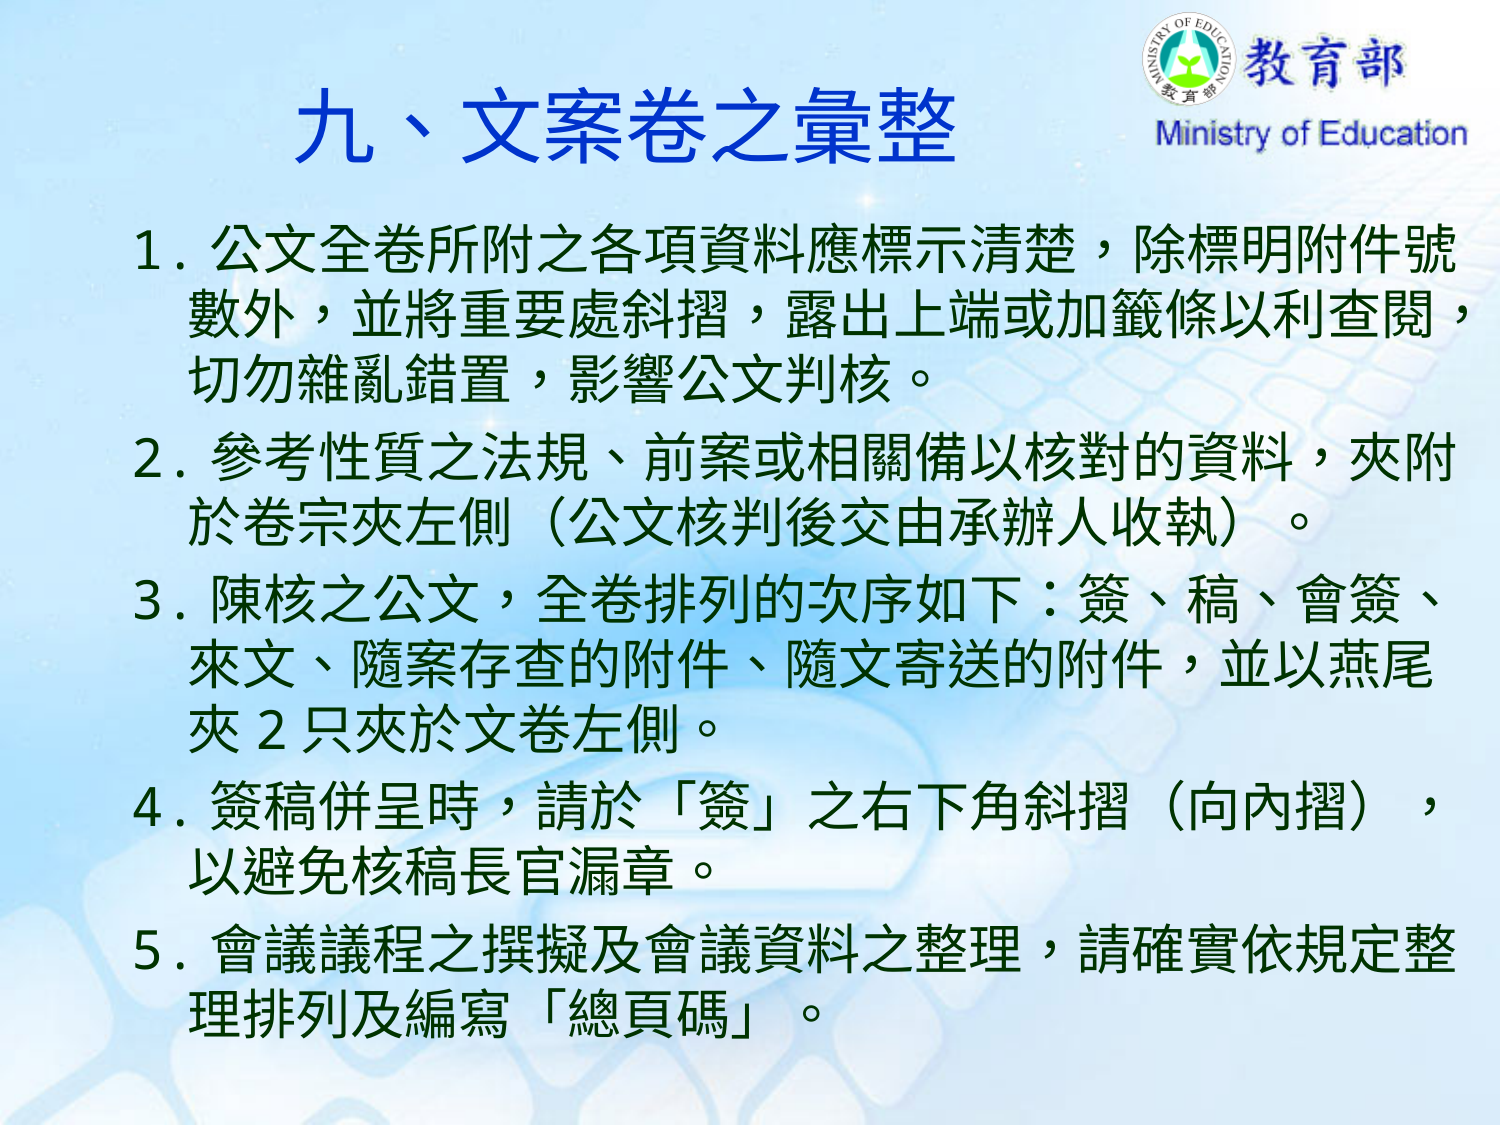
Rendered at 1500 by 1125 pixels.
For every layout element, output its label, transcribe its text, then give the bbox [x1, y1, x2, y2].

text_box [1012, 50, 1463, 126]
text_box 1.公文全卷所附之各項資料應標示清楚，除標明附件號數外，並將重要處斜摺，露出上端或加籤條以利查閱，切勿雜亂錯置，影響公文判核。 2.參考性質之法規、前案或相關備以核對的資料，夾附於卷宗夾左側（公文核判後交由承辦人收執）。 3.陳核之公文，全卷排列的次序如下：簽、稿、會簽、來文、隨案存查的附件、隨文寄送的附件，並以燕尾夾2只夾於文卷左側。 4.簽稿併呈時，請於「簽」之右下角斜摺（向內摺），以避免核稿長官漏章。 5.會議議程之撰擬及會議資料之整理，請確實依規定整理排列及編寫「總頁碼」。 [117, 208, 1500, 733]
text_box 九、文案卷之彙整 [278, 78, 1164, 178]
list [50, 99, 1263, 526]
